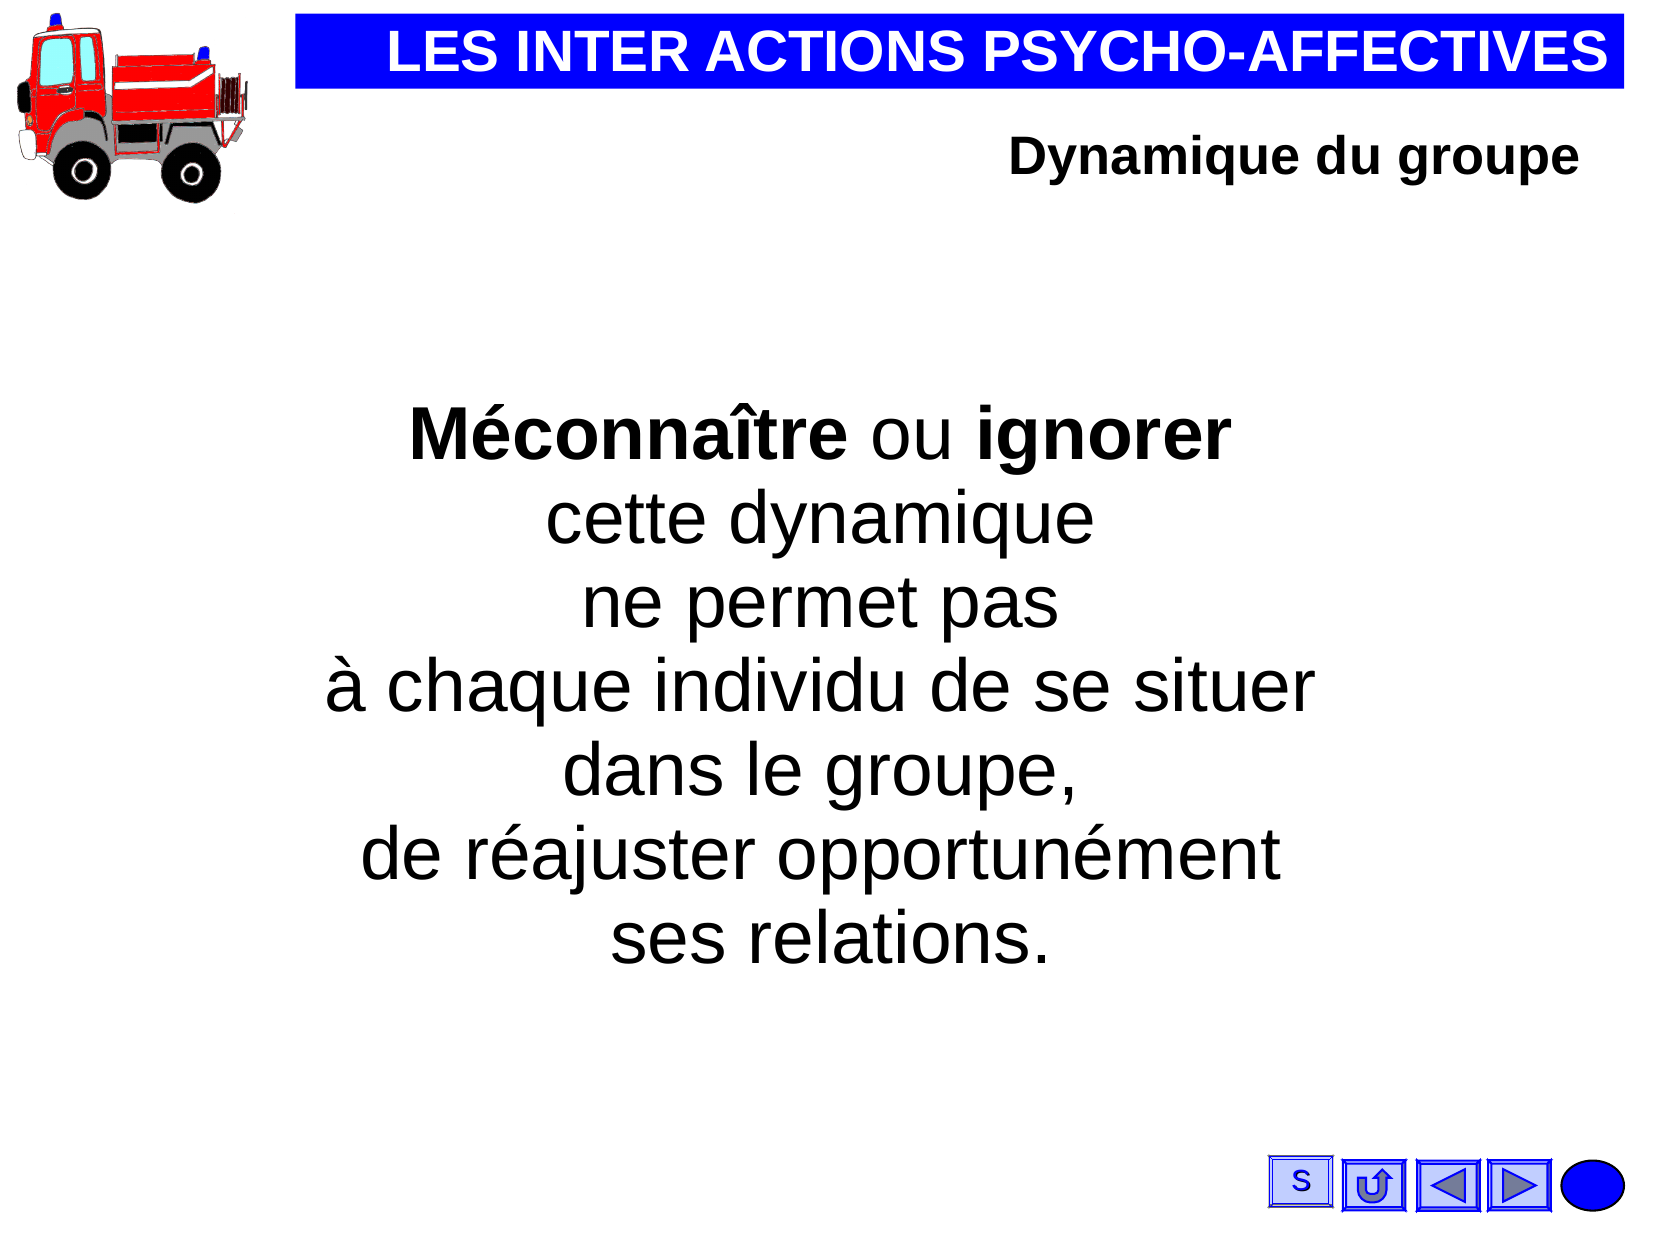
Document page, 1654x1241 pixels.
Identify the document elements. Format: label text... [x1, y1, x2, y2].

picture [8, 8, 257, 216]
text_box [206, 987, 1506, 1182]
text_box Méconnaître ou ignorer cette dynamique ne permet pas à chaque individu de se situer dans le groupe, de réajuster opportunément ses relations. [22, 383, 1640, 987]
text_box Dynamique du groupe [993, 118, 1598, 250]
text_box LES INTER ACTIONS PSYCHO-AFFECTIVES [295, 13, 1625, 89]
text_box [1561, 1160, 1625, 1211]
